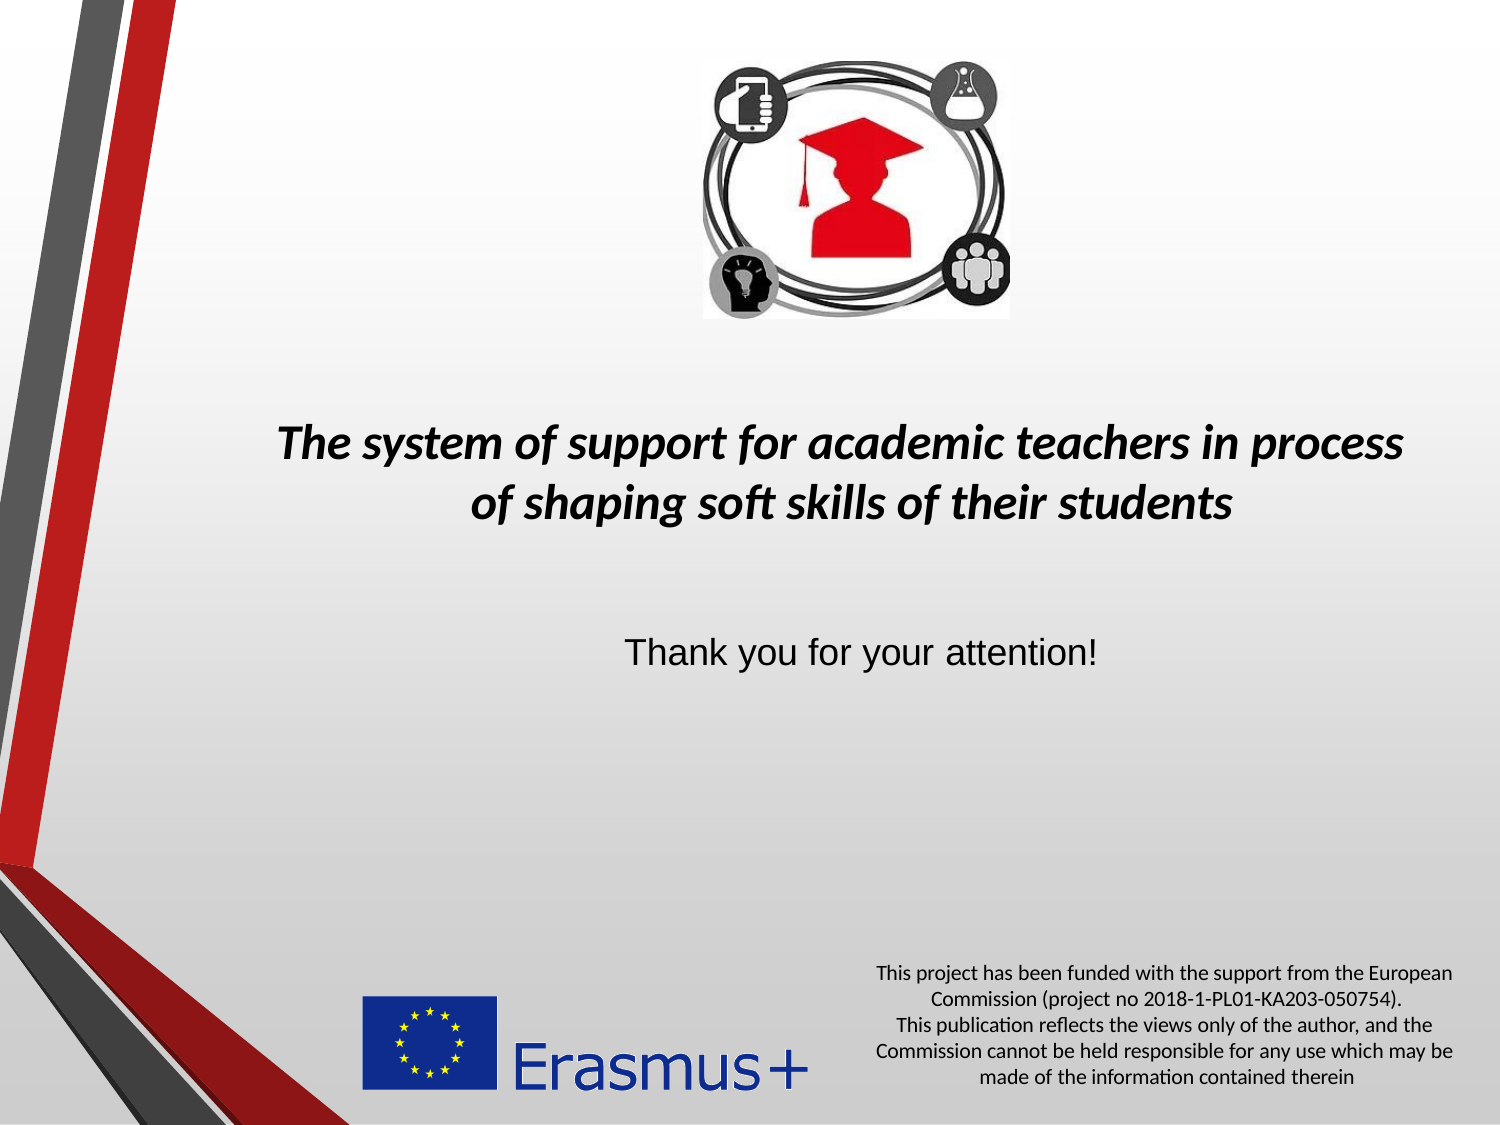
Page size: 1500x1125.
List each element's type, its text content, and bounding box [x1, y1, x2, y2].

title The system of support for academic teachers in process of shaping soft skills of their students [274, 407, 1415, 598]
text_box This project has been funded with the support from the European Commission (project no 2018-1-PL01-KA203-050754). This publication reflects the views only of the author, and the Commission cannot be held responsible for any use which may be made of the information contained therein [872, 955, 1461, 1090]
text_box Thank you for your attention! [622, 626, 1104, 674]
text_box [0, 0, 1500, 1125]
